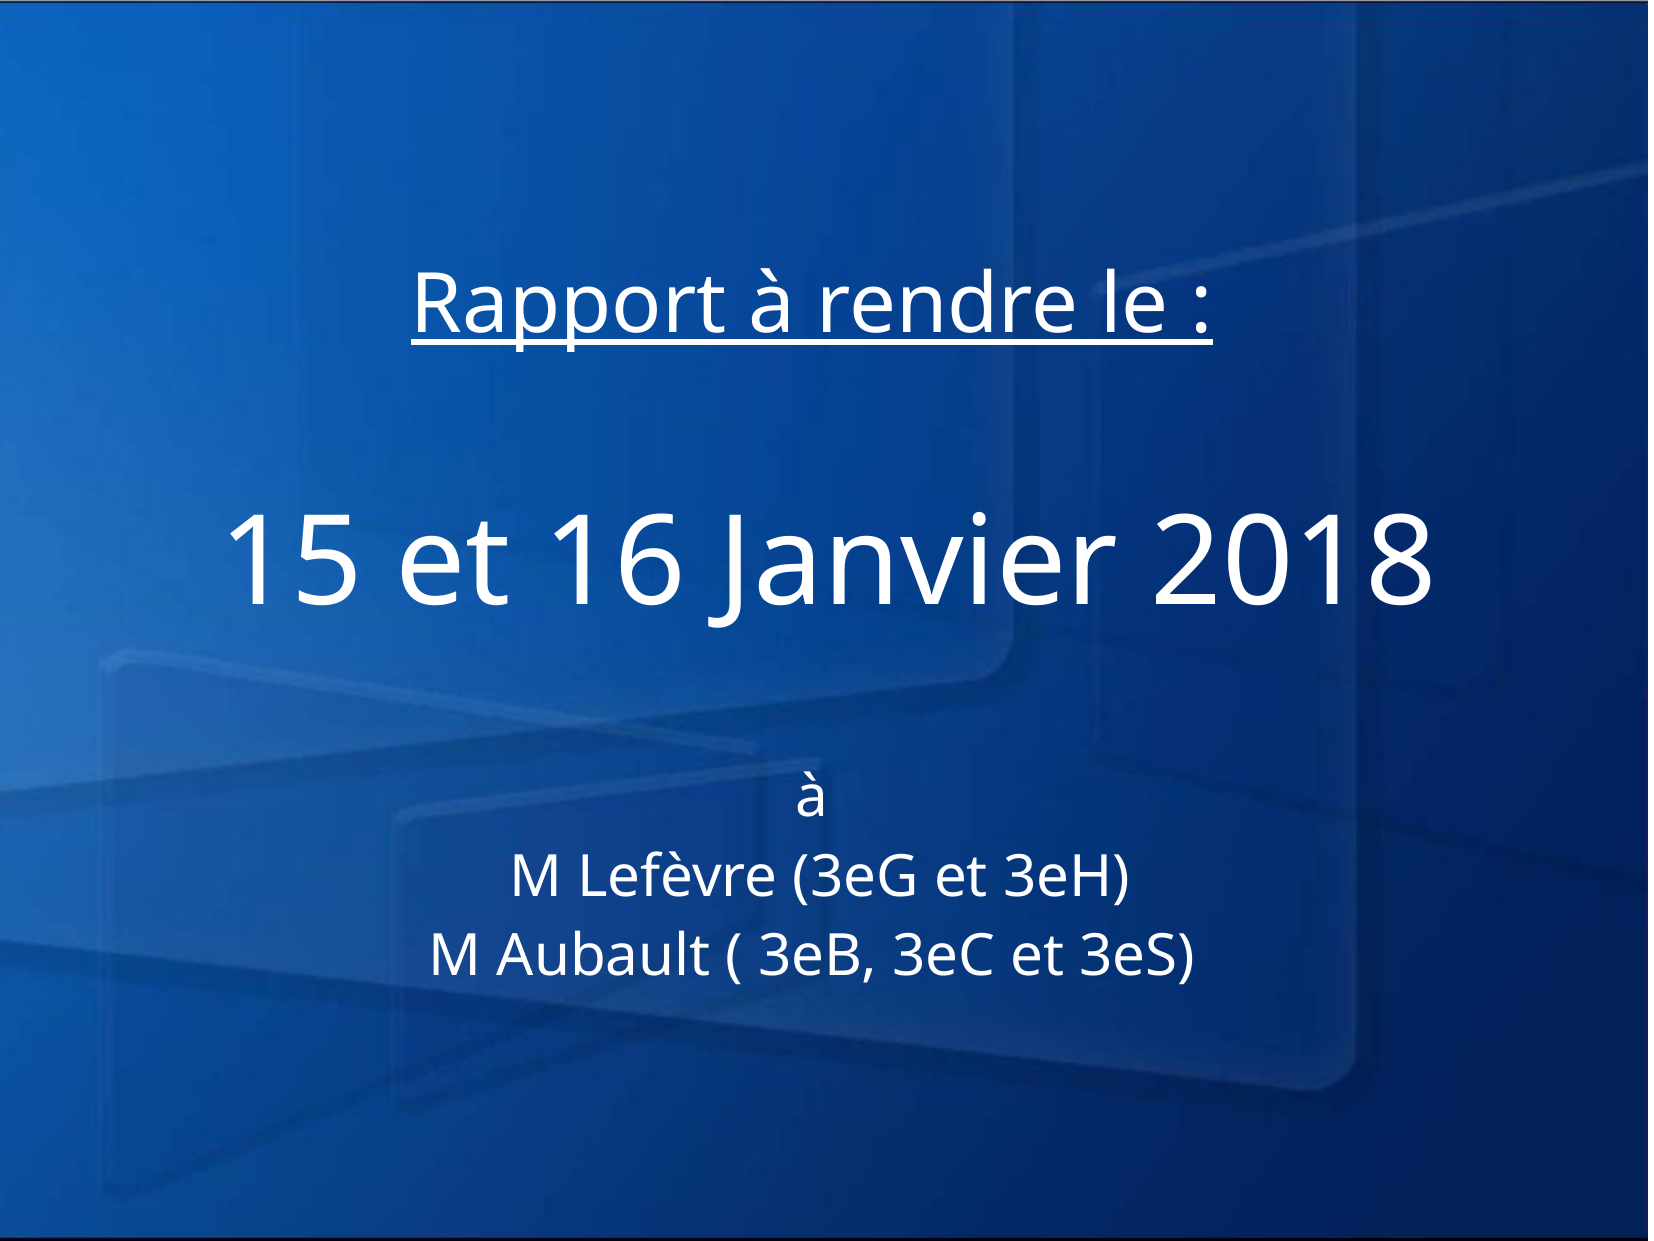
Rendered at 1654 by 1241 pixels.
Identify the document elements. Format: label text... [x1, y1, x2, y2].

text_box Rapport à rendre le : 15 et 16 Janvier 2018 à M Lefèvre (3eG et 3eH) M Aubault ( 3eB, 3eC et 3eS) [29, 236, 1595, 1111]
picture [0, 0, 1648, 1241]
